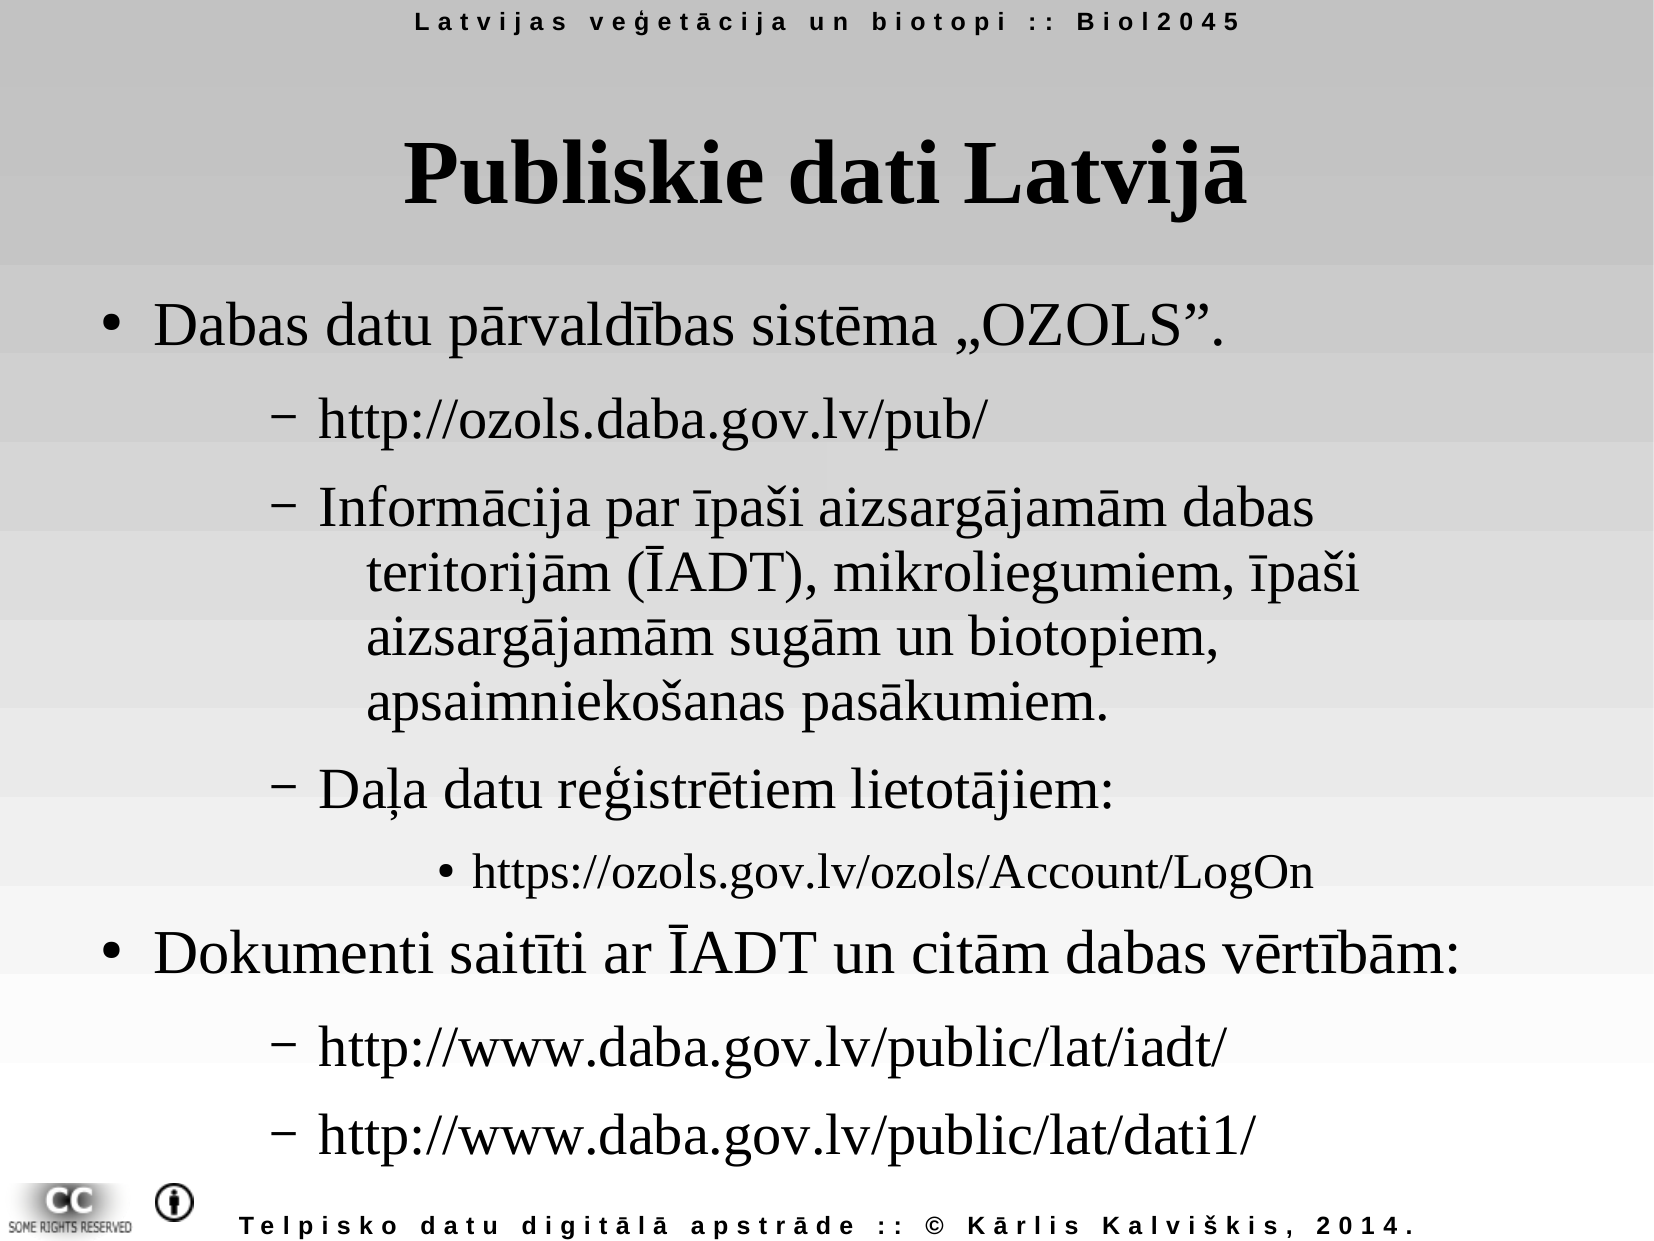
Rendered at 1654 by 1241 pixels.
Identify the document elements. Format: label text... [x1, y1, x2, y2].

list Dabas datu pārvaldības sistēma „OZOLS”. http://ozols.daba.gov.lv/pub/ Informācija par īpaši aizsargājamām dabas teritorijām (ĪADT), mikroliegumiem, īpaši aizsargājamām sugām un biotopiem, apsaimniekošanas pasākumiem. Daļa datu reģistrētiem lietotājiem: https://ozols.gov.lv/ozols/Account/LogOn Dokumenti saitīti ar ĪADT un citām dabas vērtībām: http://www.daba.gov.lv/public/lat/iadt/ http://www.daba.gov.lv/public/lat/dati1/ [82, 296, 1571, 1167]
picture [0, 0, 1654, 1241]
title Publiskie dati Latvijā [29, 49, 1625, 296]
